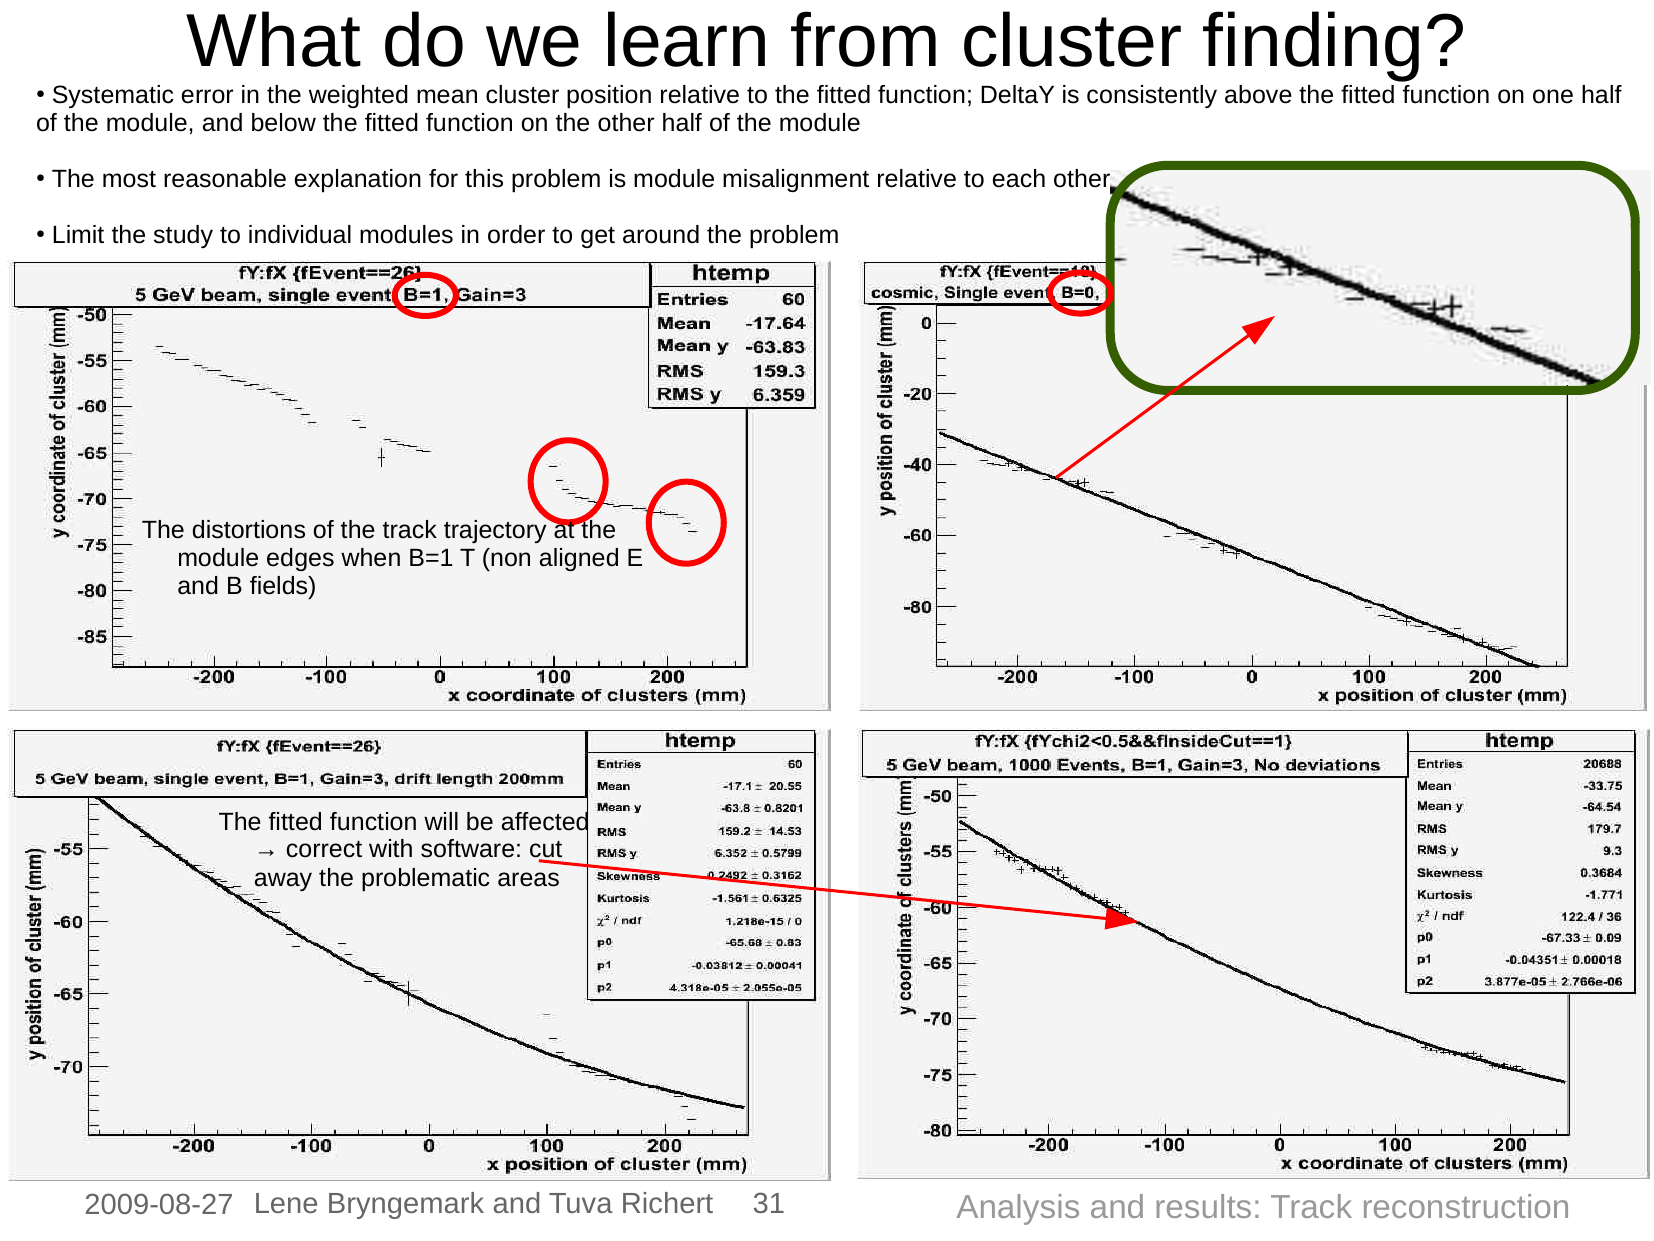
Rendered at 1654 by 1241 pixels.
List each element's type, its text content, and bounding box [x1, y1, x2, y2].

title Analysis and results: Track reconstruction [83, 1180, 1572, 1235]
text_box Systematic error in the weighted mean cluster position relative to the fitted function; DeltaY is consistently above the fitted function on one half of the module, and below the fitted function on the other half of the module The most reasonable explanation for this problem is module misalignment relative to each other Limit the study to individual modules in order to get around the problem [21, 73, 1654, 658]
picture [7, 728, 831, 1181]
text_box The fitted function will be affected → correct with software: cut away the problematic areas [218, 807, 616, 892]
picture [856, 728, 1650, 1179]
text_box The distortions of the track trajectory at the module edges when B=1 T (non aligned E and B fields) [141, 516, 646, 601]
picture [858, 658, 1647, 711]
picture [7, 260, 831, 711]
text_box What do we learn from cluster finding? [39, 0, 1615, 73]
